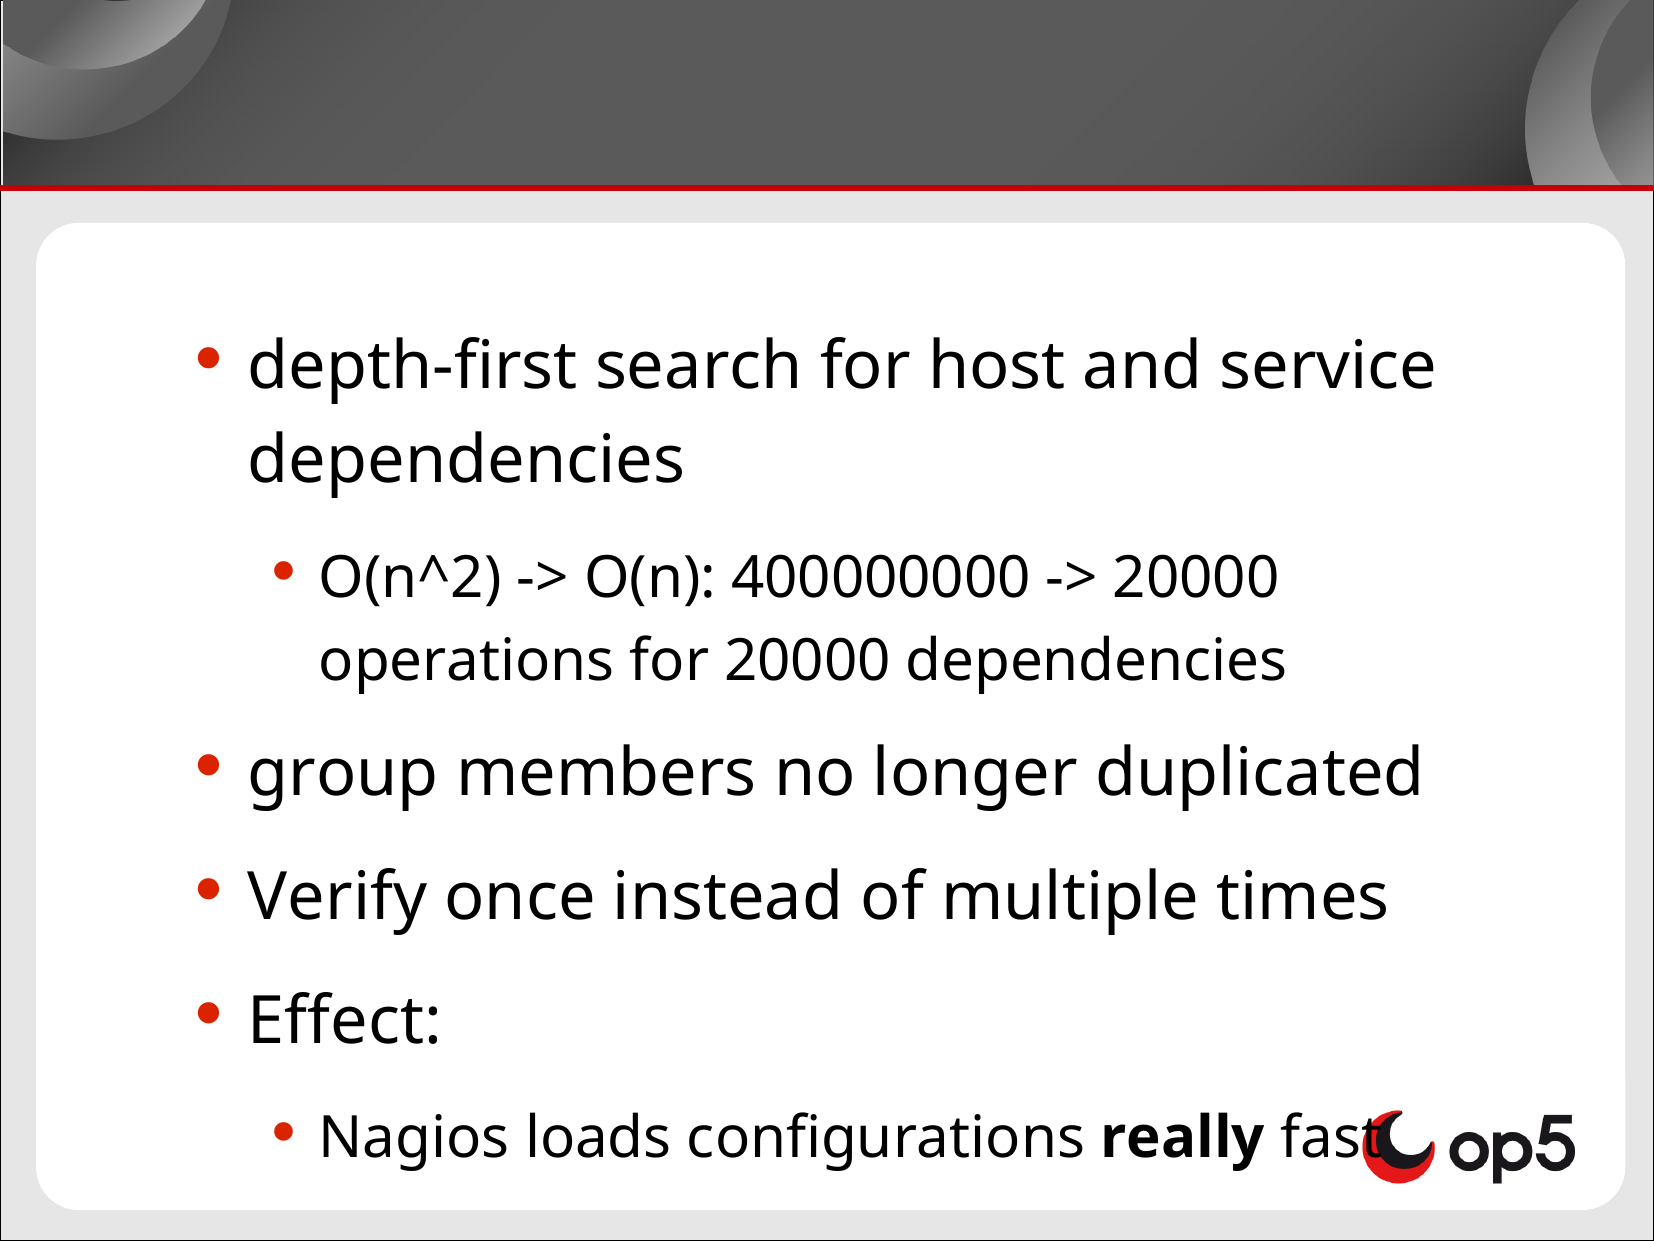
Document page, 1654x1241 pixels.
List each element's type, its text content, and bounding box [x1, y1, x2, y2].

list depth-first search for host and service dependencies O(n^2) -> O(n): 400000000 -> 20000 operations for 20000 dependencies group members no longer duplicated Verify once instead of multiple times Effect: Nagios loads configurations really fast [177, 313, 1571, 1133]
picture [3, 0, 1654, 185]
picture [1350, 1103, 1587, 1191]
